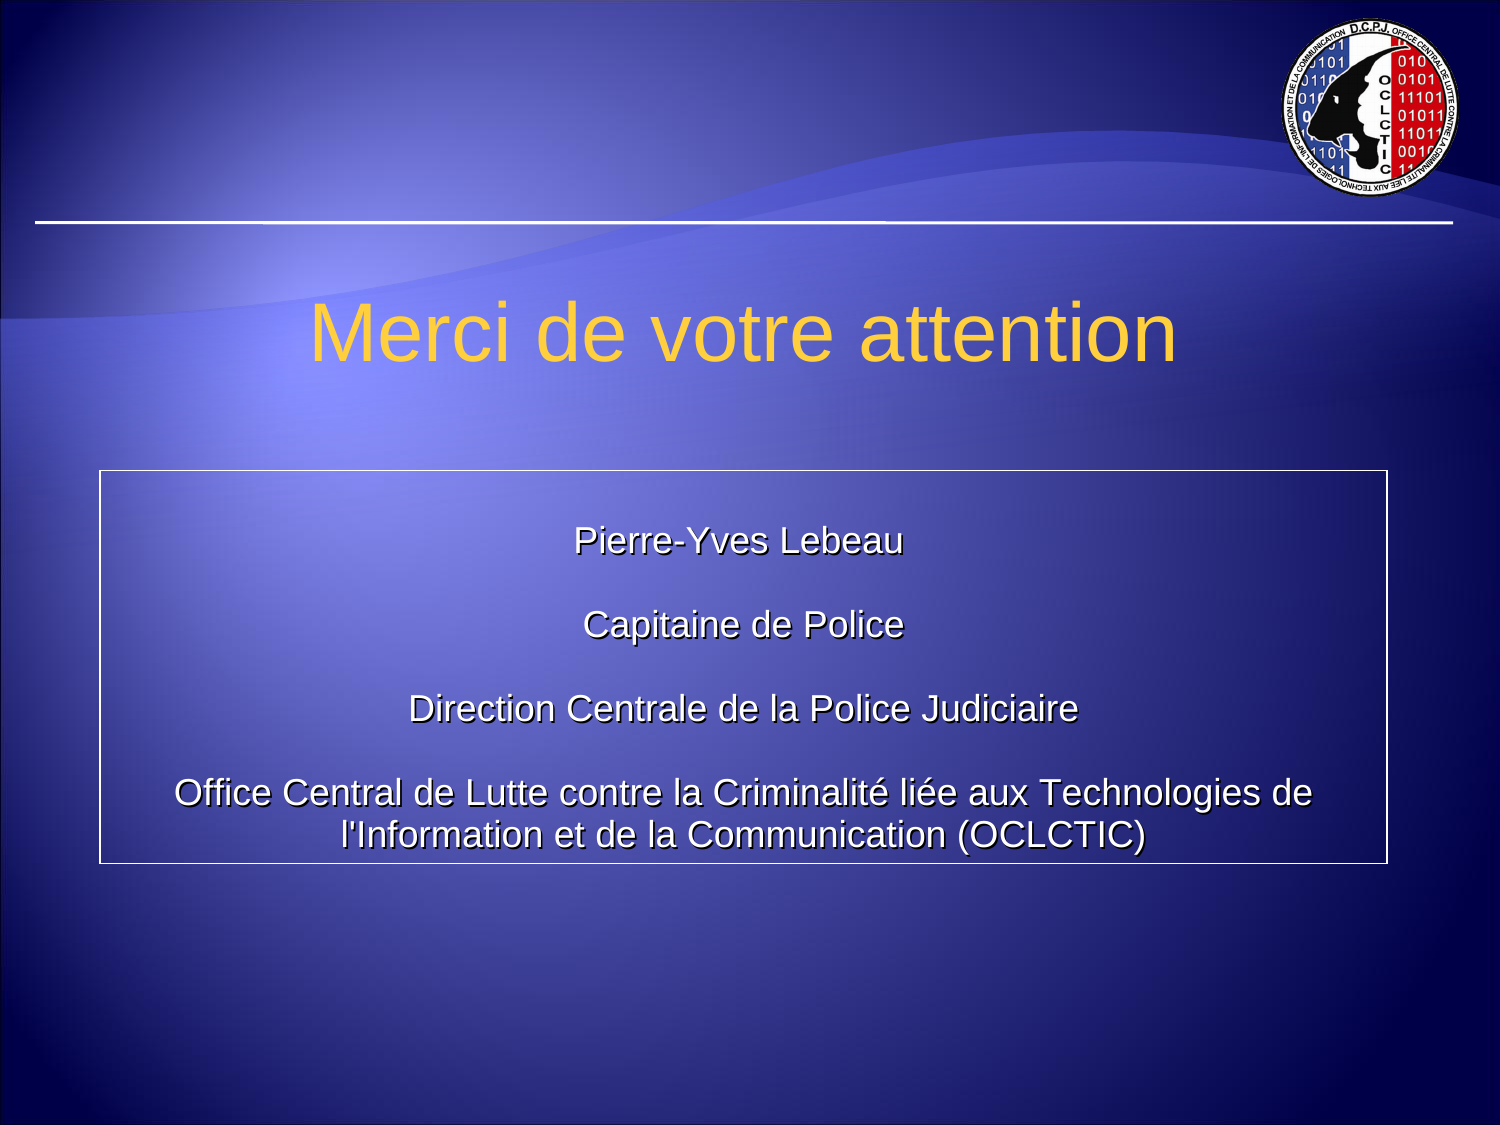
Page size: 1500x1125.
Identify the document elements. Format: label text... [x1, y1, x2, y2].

text_box Pierre-Yves Lebeau Capitaine de Police Direction Centrale de la Police Judiciaire Office Central de Lutte contre la Criminalité liée aux Technologies de l'Information et de la Communication (OCLCTIC) [100, 470, 1388, 864]
picture [0, 0, 1500, 1125]
text_box Merci de votre attention [100, 278, 1388, 388]
